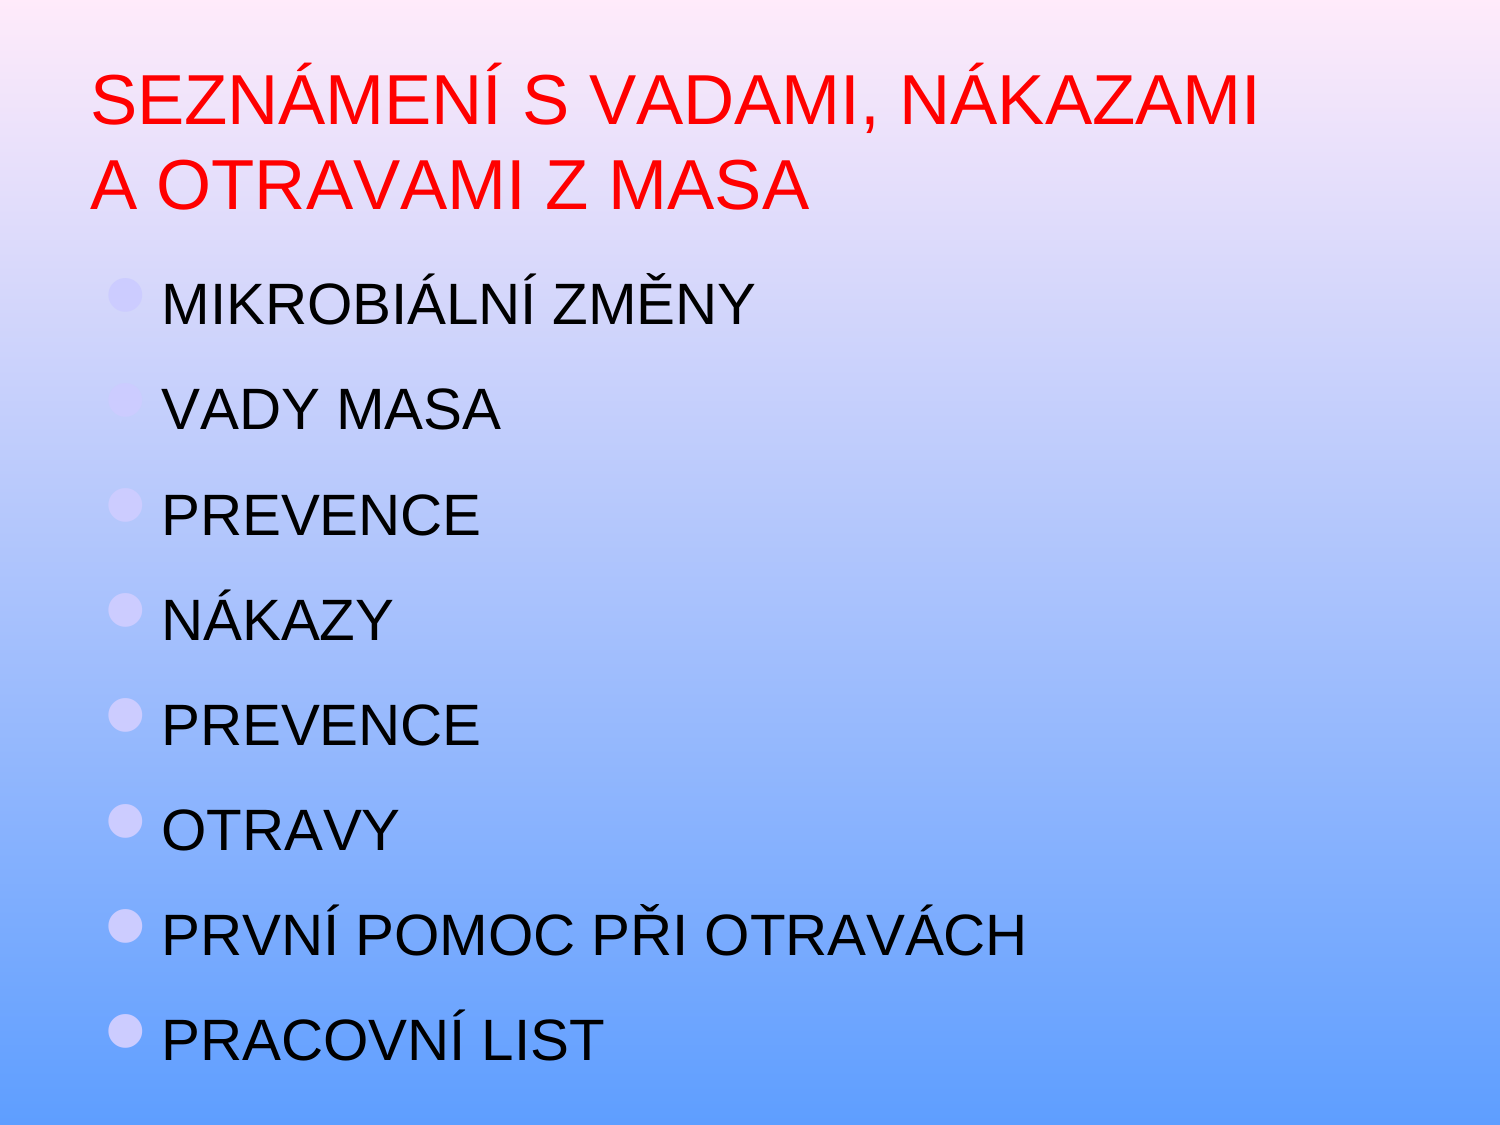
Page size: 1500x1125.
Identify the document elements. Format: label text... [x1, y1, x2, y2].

list MIKROBIÁLNÍ ZMĚNY VADY MASA PREVENCE NÁKAZY PREVENCE OTRAVY PRVNÍ POMOC PŘI OTRAVÁCH PRACOVNÍ LIST [88, 267, 1439, 1085]
title SEZNÁMENÍ S VADAMI, NÁKAZAMI A OTRAVAMI Z MASA [75, 45, 1426, 233]
